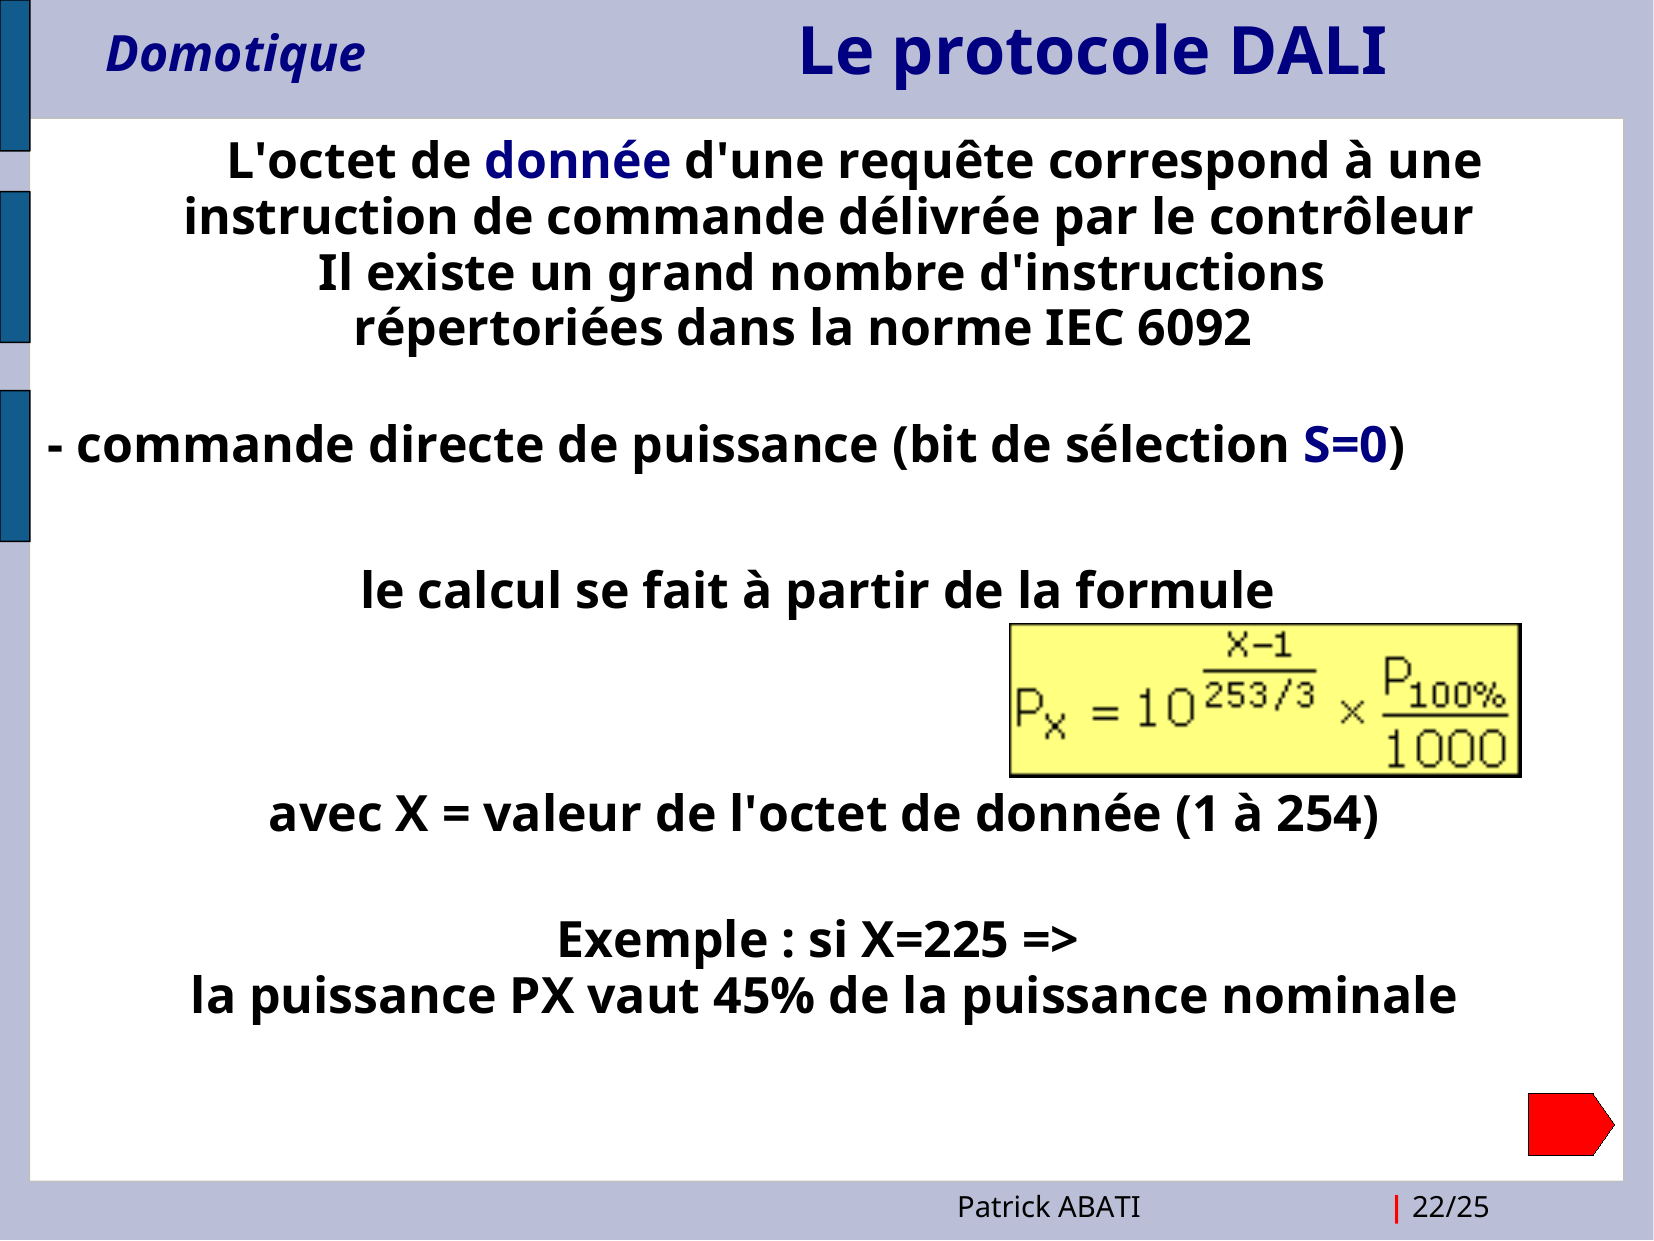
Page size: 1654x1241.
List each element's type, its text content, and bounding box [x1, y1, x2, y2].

text_box L'octet de donnée d'une requête correspond à une instruction de commande délivrée par le contrôleur Il existe un grand nombre d'instructions répertoriées dans la norme IEC 6092 [34, 126, 1624, 365]
text_box - commande directe de puissance (bit de sélection S=0) [32, 411, 1636, 482]
text_box [1528, 1093, 1615, 1156]
text_box Exemple : si X=225 => la puissance PX vaut 45% de la puissance nominale [35, 905, 1614, 1033]
picture [1009, 623, 1522, 778]
text_box le calcul se fait à partir de la formule avec X = valeur de l'octet de donnée (1 à 254) [31, 556, 1617, 850]
